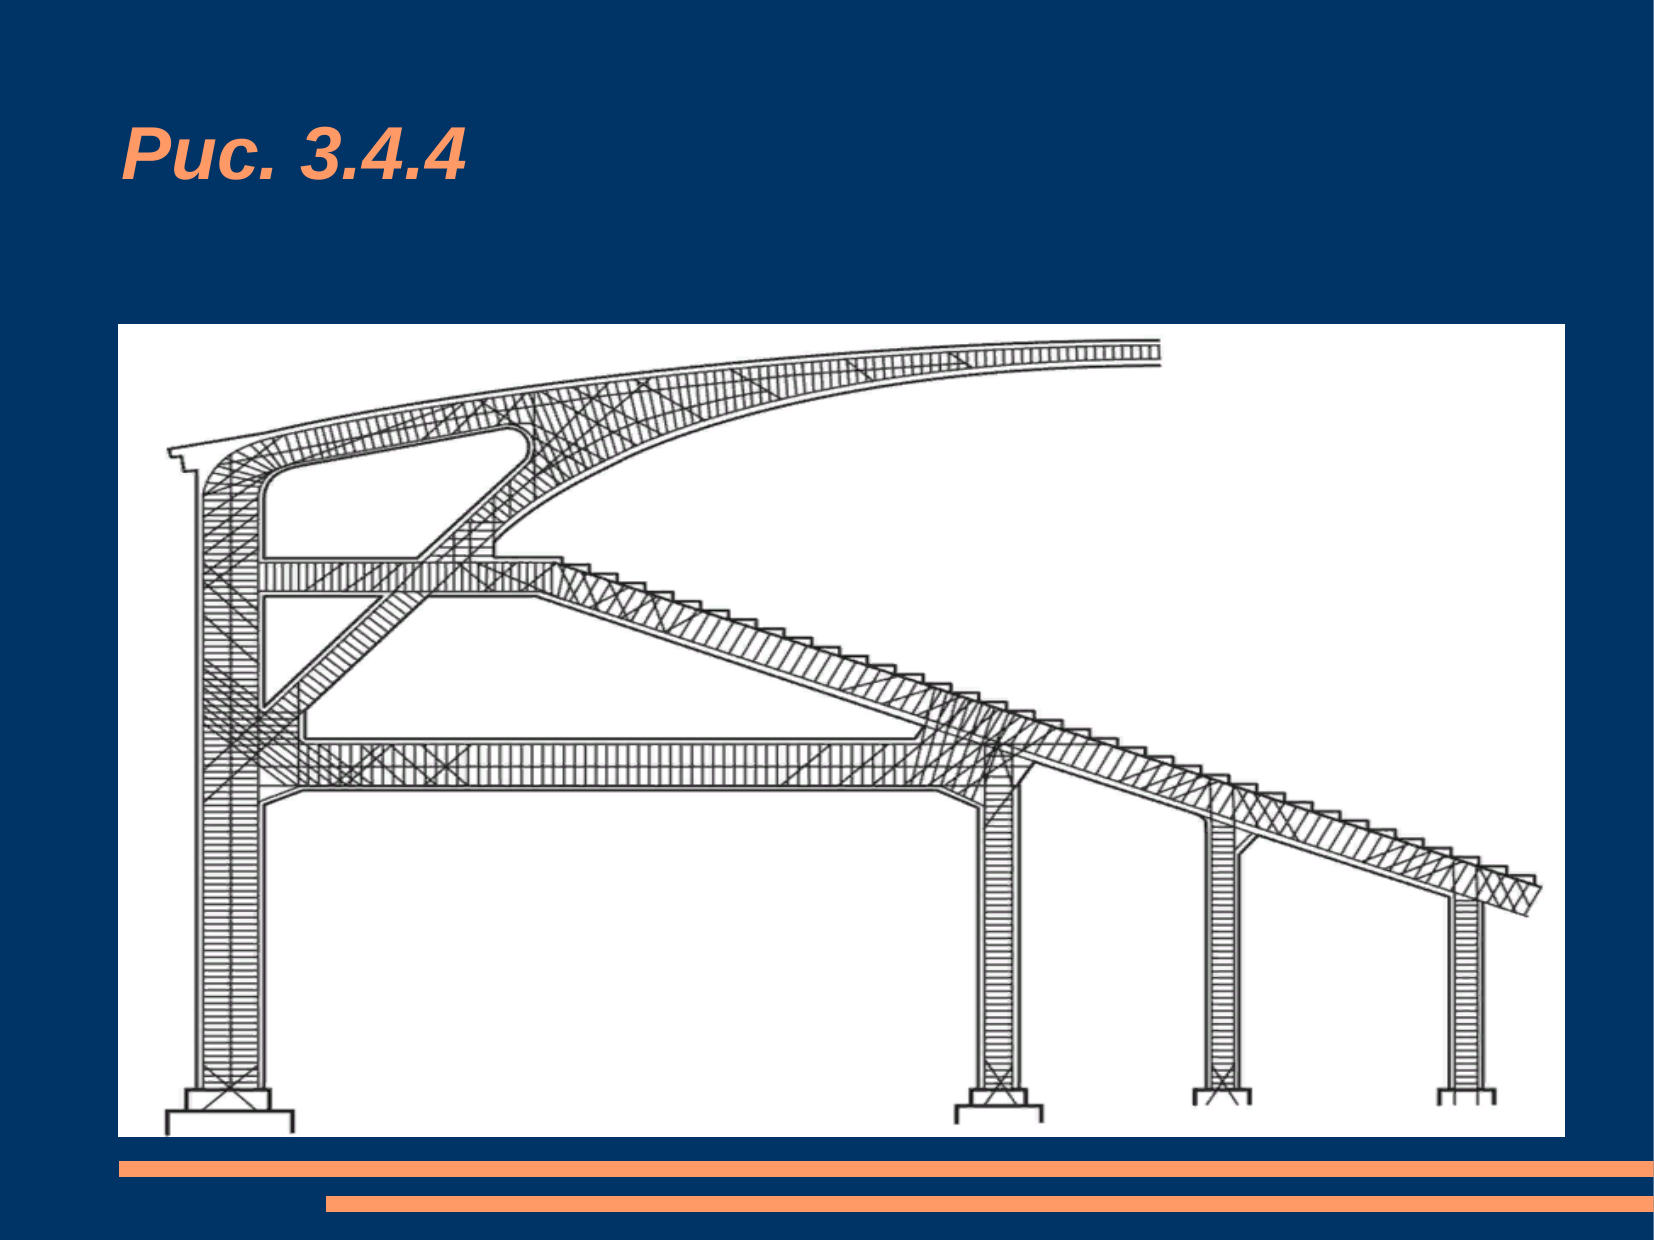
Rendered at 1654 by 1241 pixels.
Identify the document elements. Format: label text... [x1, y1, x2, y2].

title Рис. 3.4.4 [121, 46, 1534, 254]
picture [118, 324, 1565, 1137]
